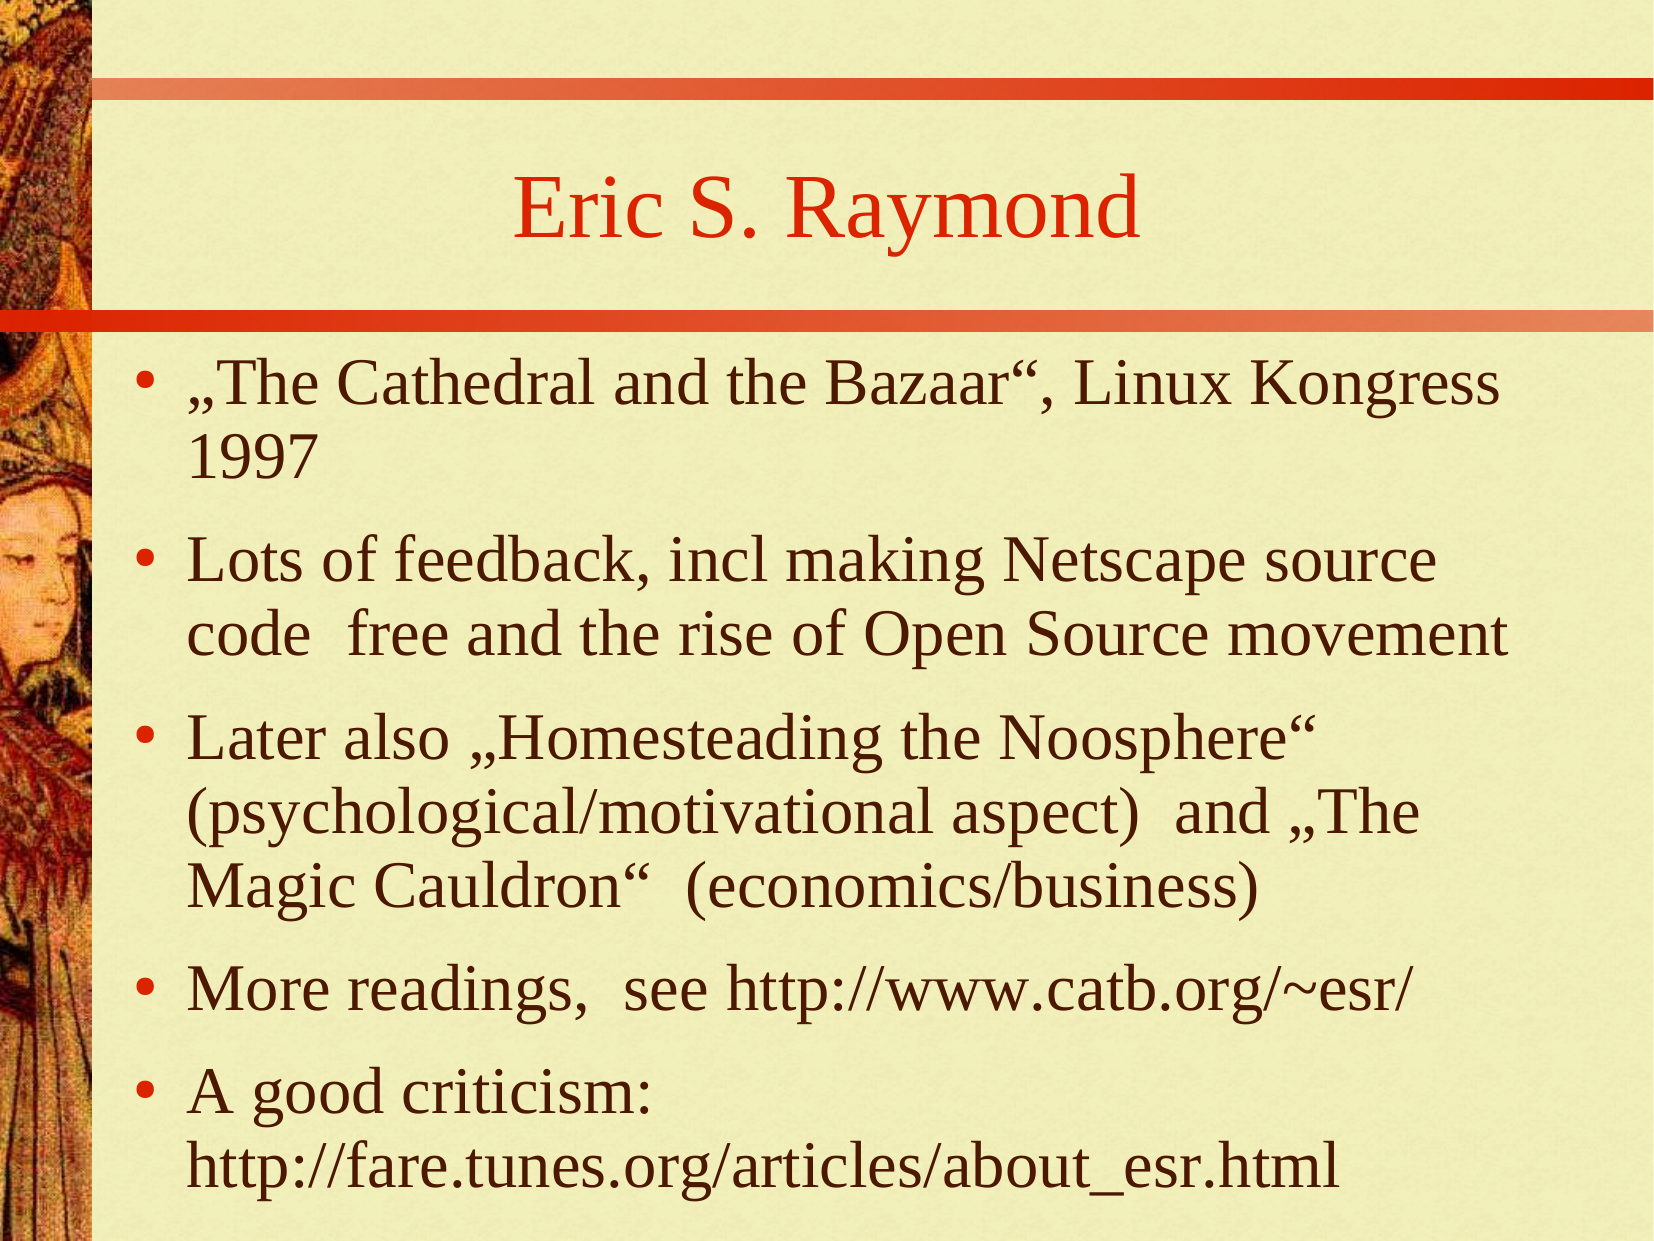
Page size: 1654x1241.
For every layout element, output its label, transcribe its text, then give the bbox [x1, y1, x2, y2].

picture [0, 332, 1654, 1241]
list „The Cathedral and the Bazaar“, Linux Kongress 1997 Lots of feedback, incl making Netscape source code free and the rise of Open Source movement Later also „Homesteading the Noosphere“ (psychological/motivational aspect) and „The Magic Cauldron“ (economics/business) More readings, see http://www.catb.org/~esr/ A good criticism: http://fare.tunes.org/articles/about_esr.html [115, 344, 1528, 1203]
title Eric S. Raymond [121, 102, 1534, 311]
picture [0, 0, 1654, 310]
